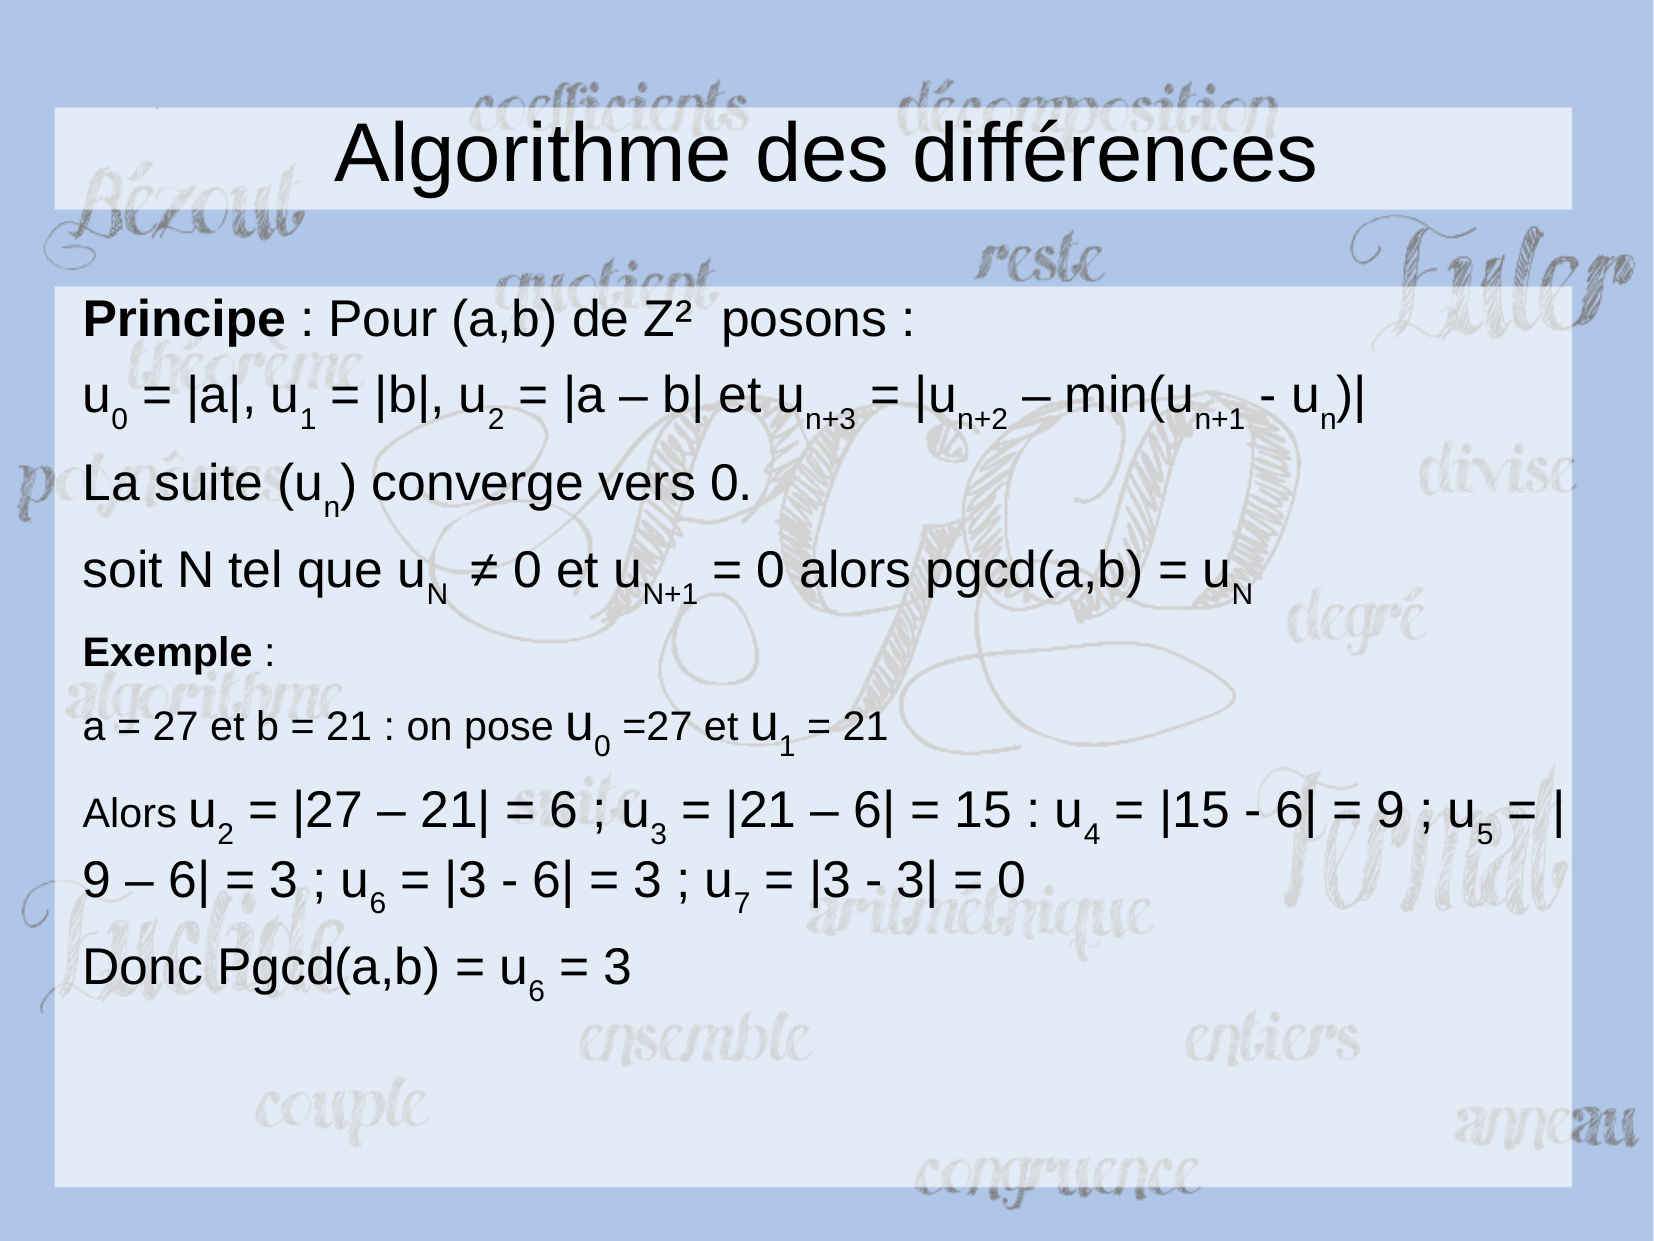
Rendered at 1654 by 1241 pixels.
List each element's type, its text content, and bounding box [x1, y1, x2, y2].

picture [0, 0, 1654, 1241]
list Principe : Pour (a,b) de Z² posons : u0 = |a|, u1 = |b|, u2 = |a – b| et un+3 = |un+2 – min(un+1 - un)| La suite (un) converge vers 0. soit N tel que uN ≠ 0 et uN+1 = 0 alors pgcd(a,b) = uN Exemple : a = 27 et b = 21 : on pose u0 =27 et u1 = 21 Alors u2 = |27 – 21| = 6 ; u3 = |21 – 6| = 15 : u4 = |15 - 6| = 9 ; u5 = |9 – 6| = 3 ; u6 = |3 - 6| = 3 ; u7 = |3 - 3| = 0 Donc Pgcd(a,b) = u6 = 3 [82, 290, 1571, 1010]
title Algorithme des différences [82, 49, 1571, 257]
